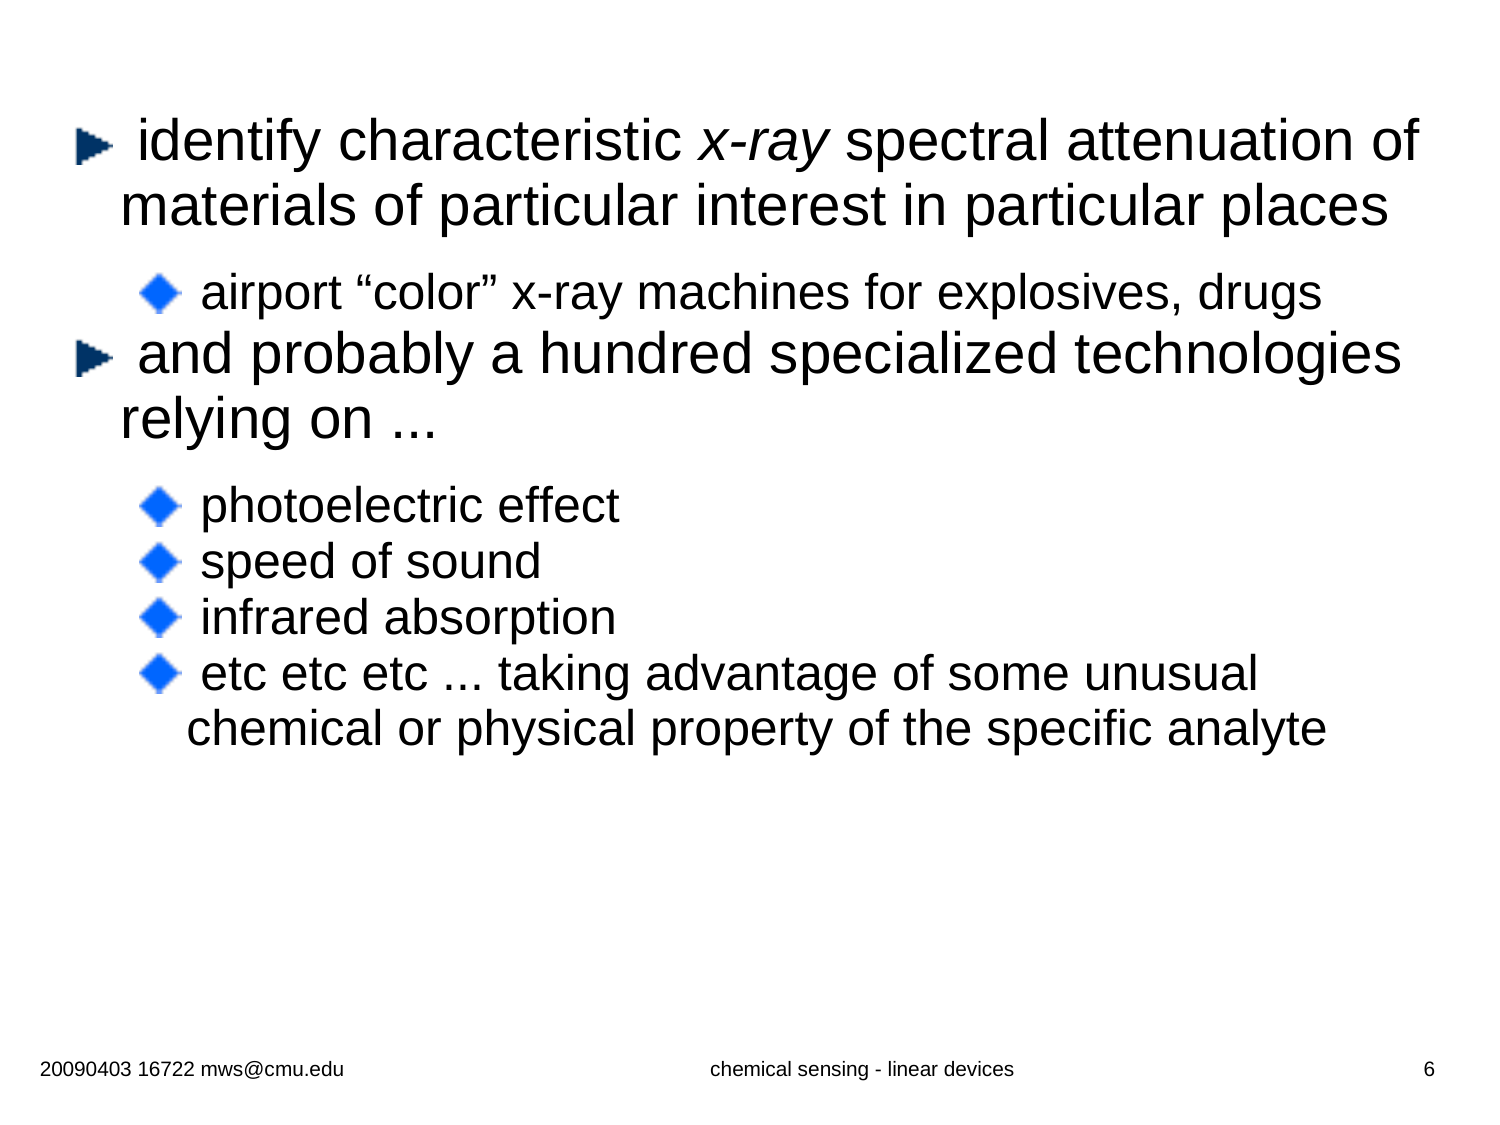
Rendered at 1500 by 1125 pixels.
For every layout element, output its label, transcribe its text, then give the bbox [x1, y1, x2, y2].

list identify characteristic x-ray spectral attenuation of materials of particular interest in particular places airport “color” x-ray machines for explosives, drugs and probably a hundred specialized technologies relying on ... photoelectric effect speed of sound infrared absorption etc etc etc ... taking advantage of some unusual chemical or physical property of the specific analyte [50, 99, 1450, 938]
